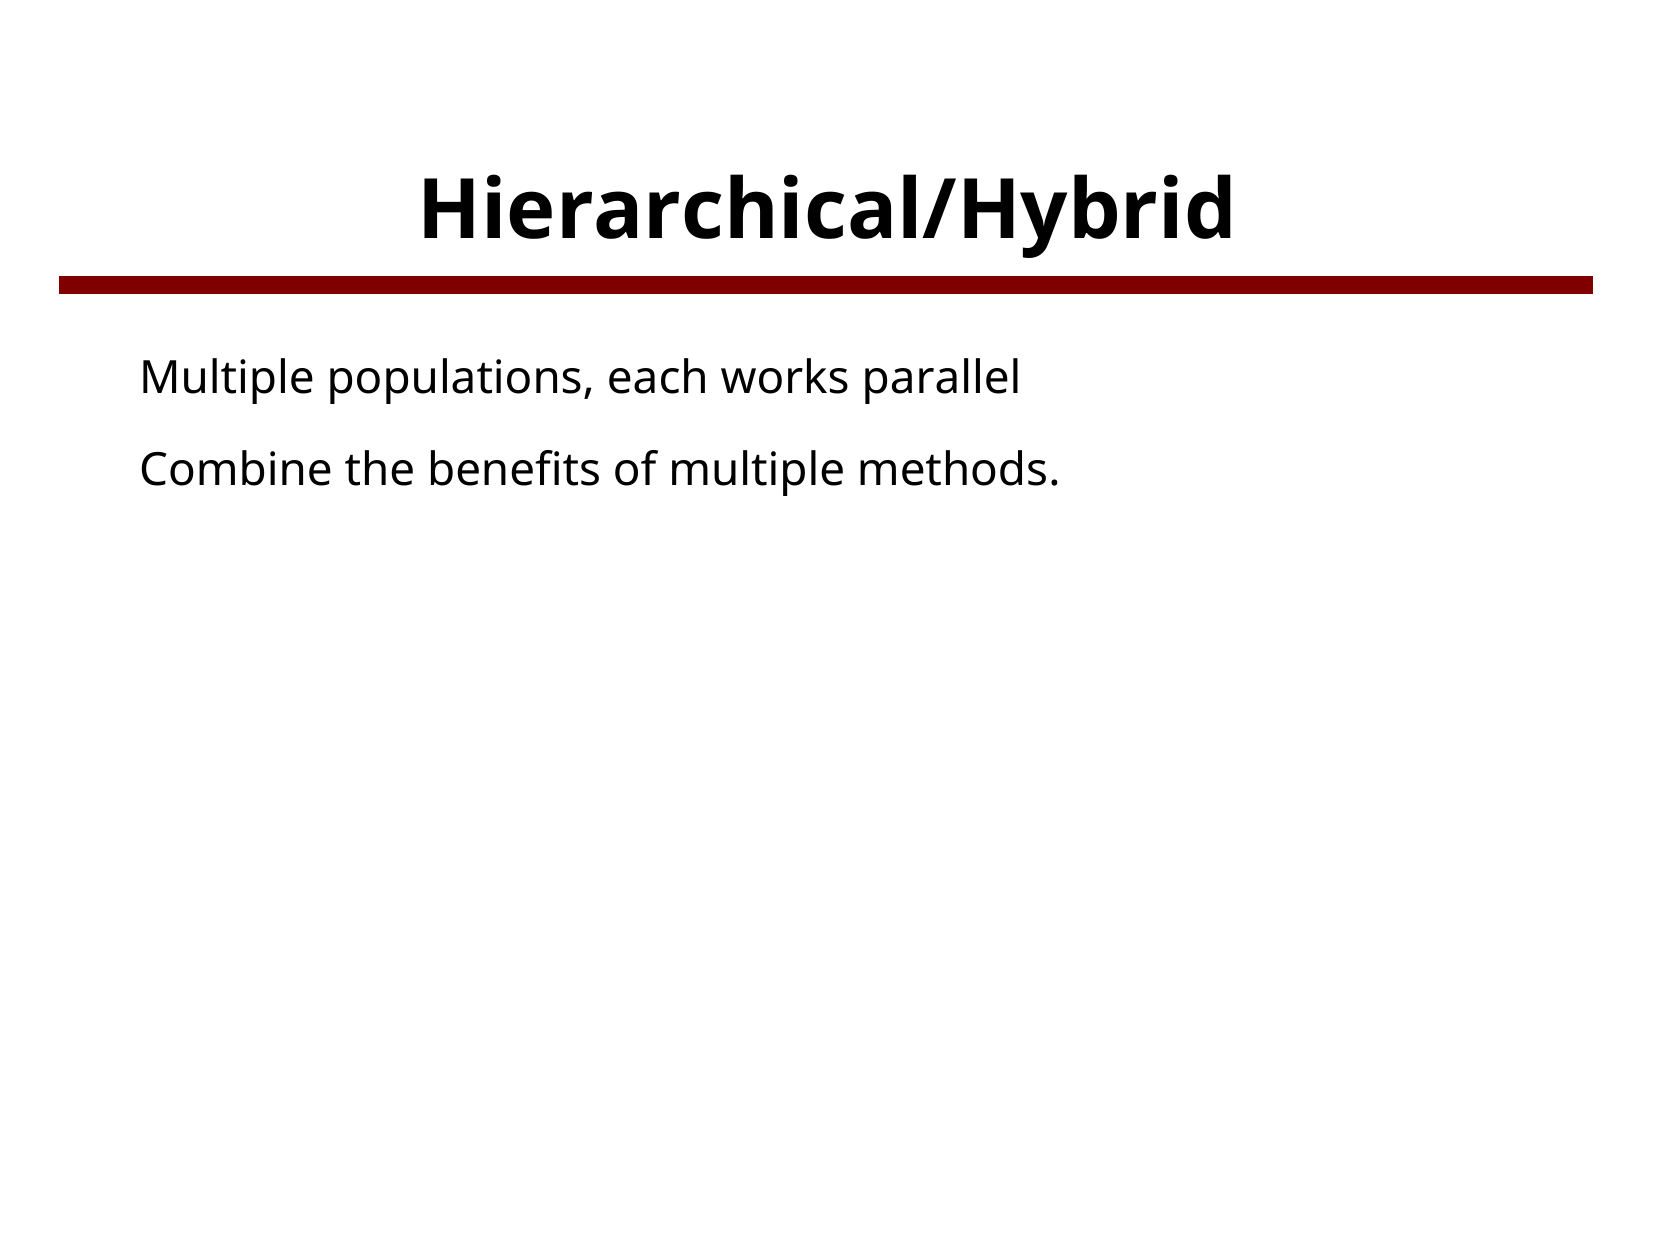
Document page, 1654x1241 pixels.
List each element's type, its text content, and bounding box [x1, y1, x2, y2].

title Hierarchical/Hybrid [121, 110, 1534, 303]
list Multiple populations, each works parallel Combine the benefits of multiple methods. [121, 344, 1534, 1127]
